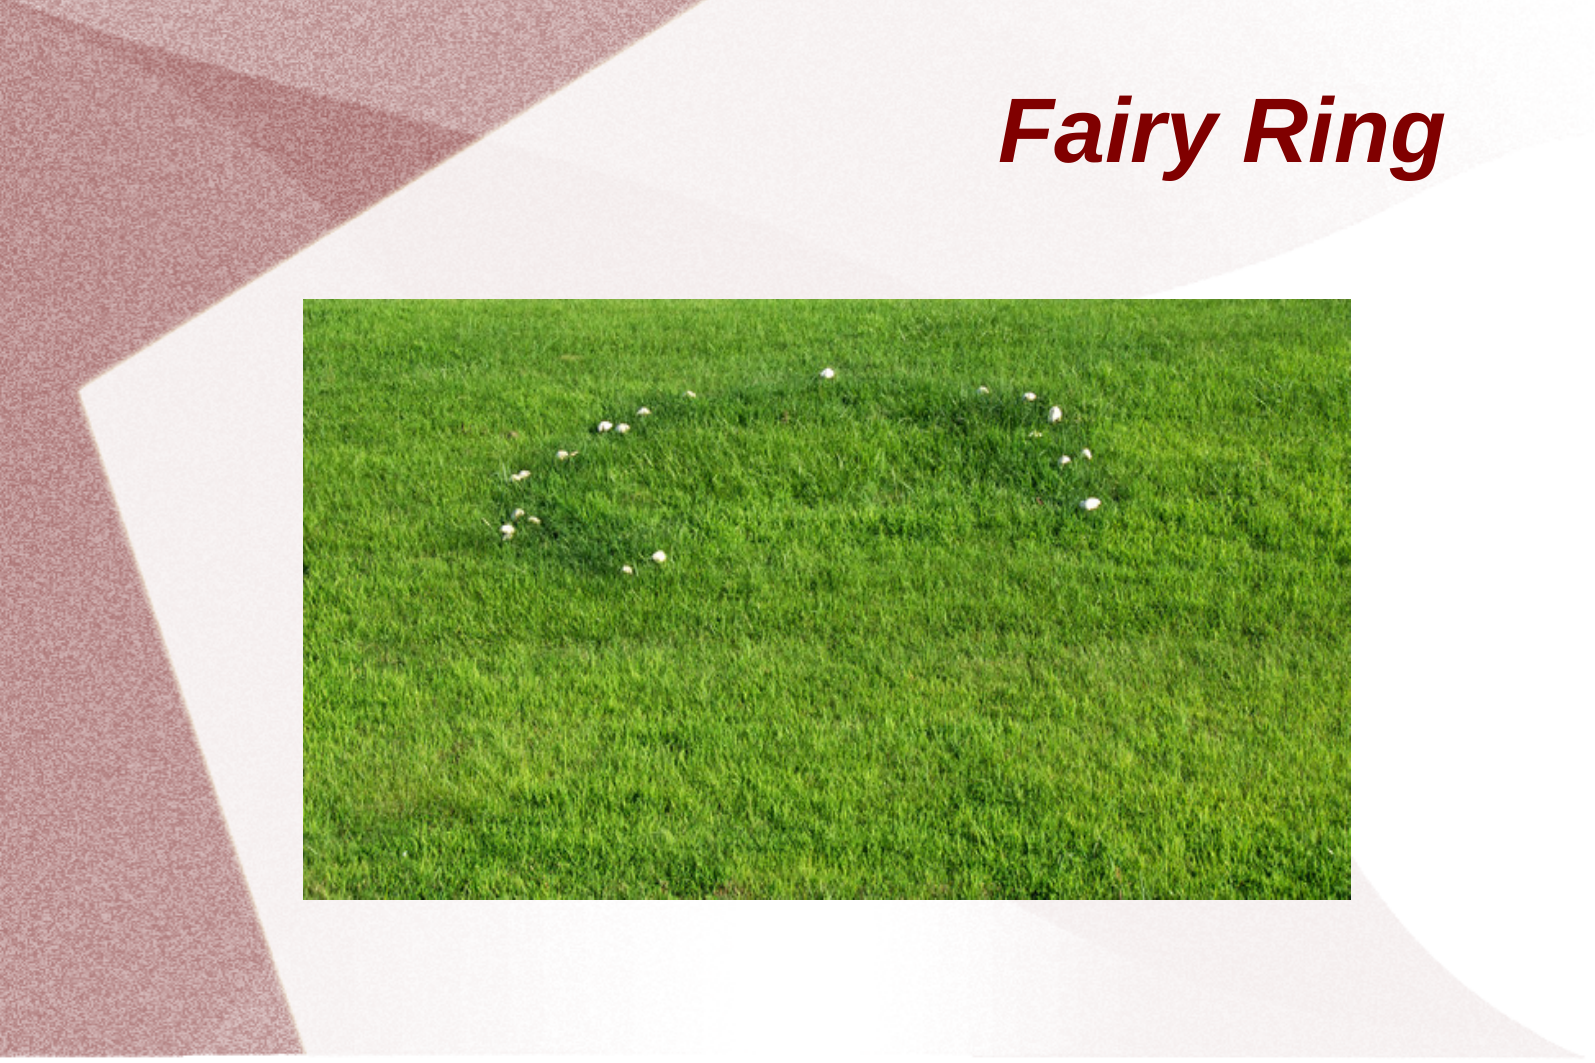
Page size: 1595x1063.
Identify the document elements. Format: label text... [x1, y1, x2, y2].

title Fairy Ring [575, 49, 1549, 213]
picture [0, 0, 1595, 1063]
